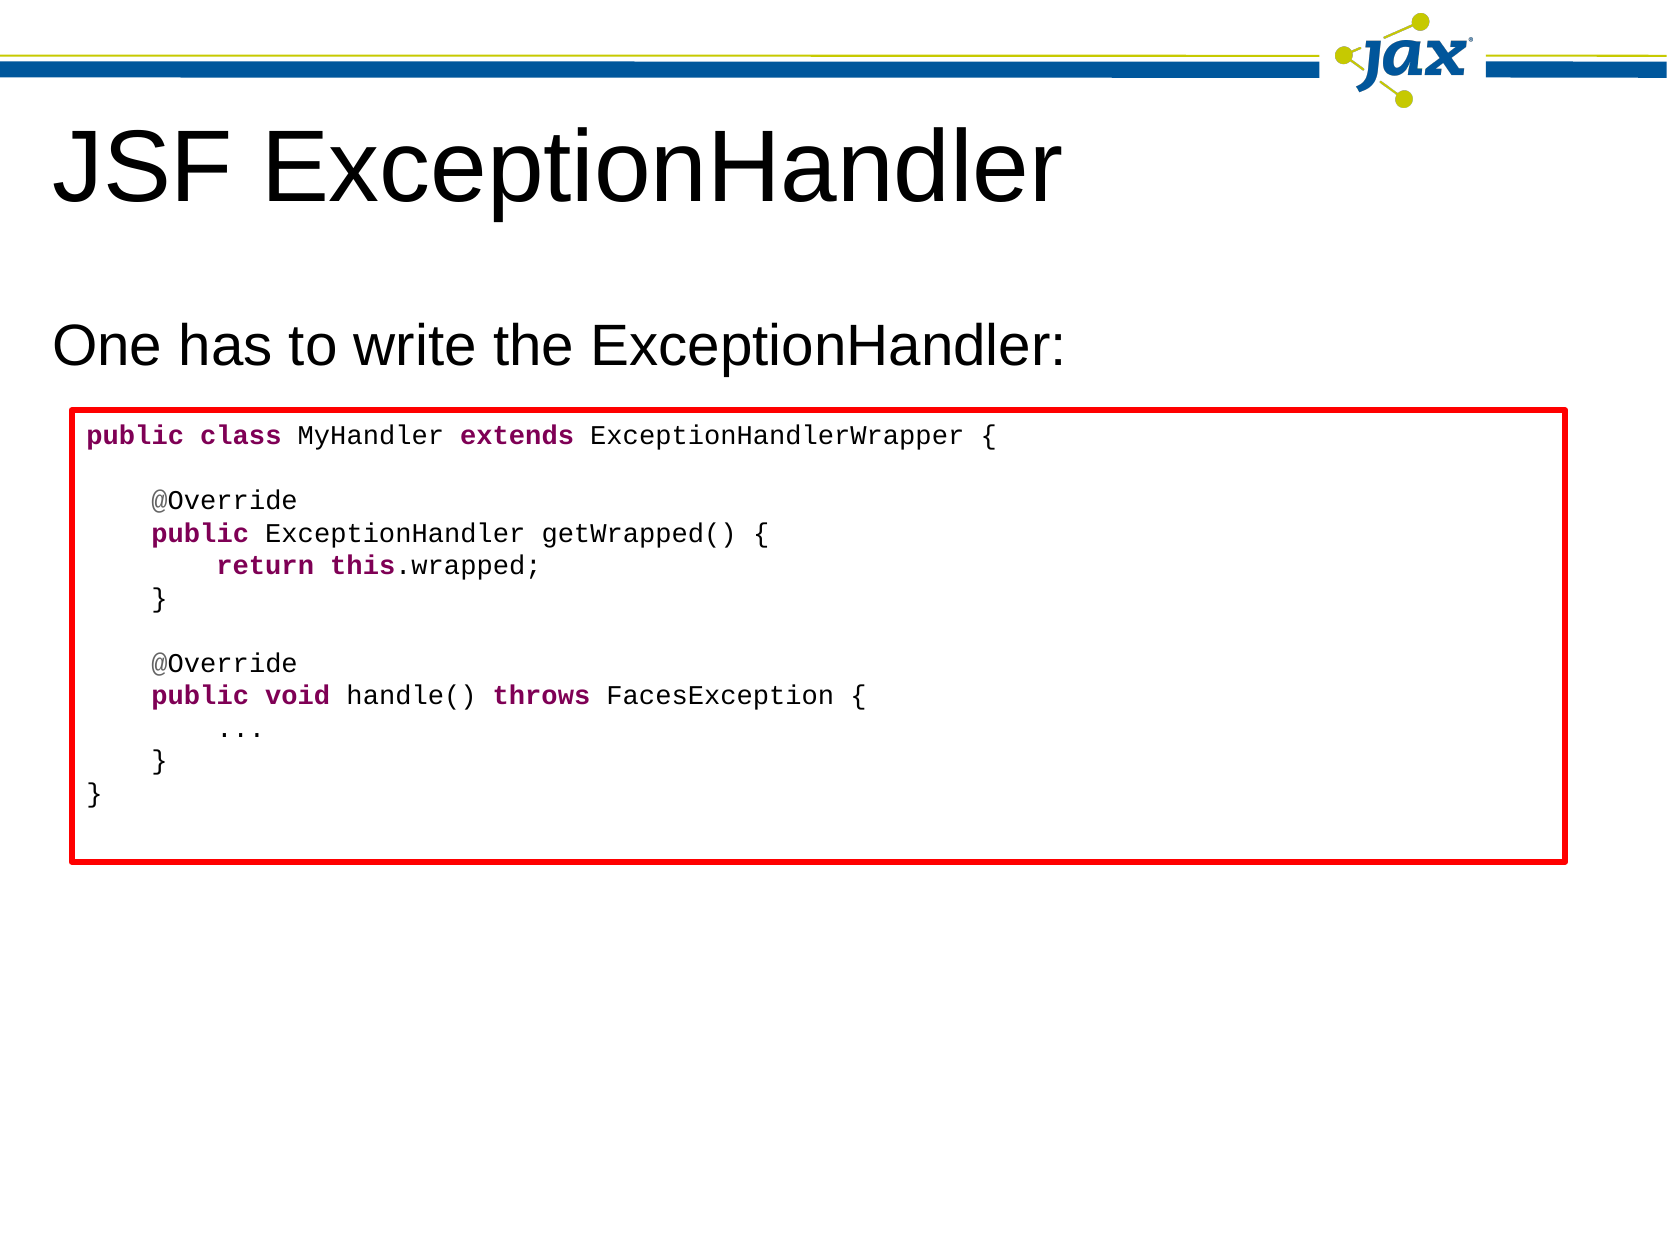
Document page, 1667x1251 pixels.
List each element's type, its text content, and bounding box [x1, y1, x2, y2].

title JSF ExceptionHandler [37, 91, 1651, 230]
picture [1335, 13, 1473, 91]
list One has to write the ExceptionHandler: [37, 300, 1613, 1126]
